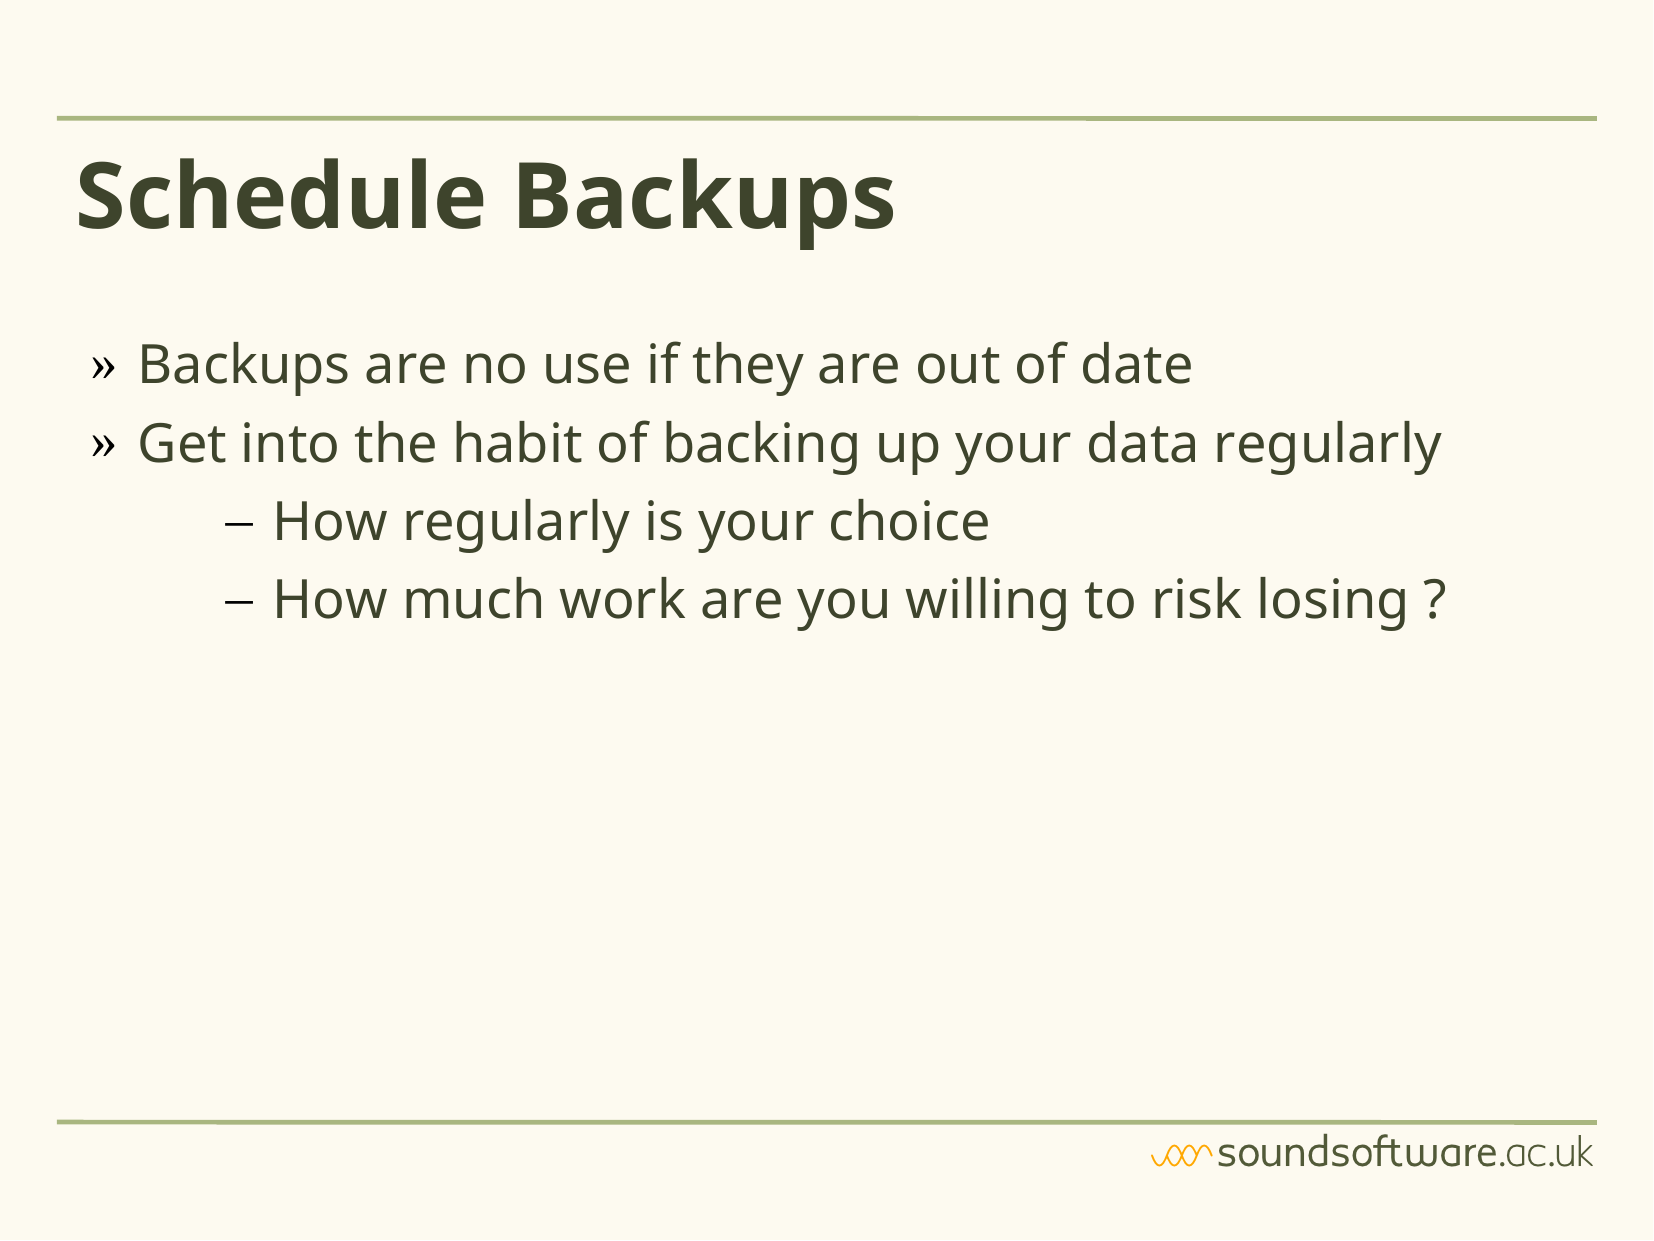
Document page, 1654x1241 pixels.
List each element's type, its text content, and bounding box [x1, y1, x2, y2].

picture [1151, 1140, 1593, 1167]
list Backups are no use if they are out of date Get into the habit of backing up your data regularly How regularly is your choice How much work are you willing to risk losing ? [59, 321, 1594, 1140]
title Schedule Backups [59, 109, 1594, 274]
